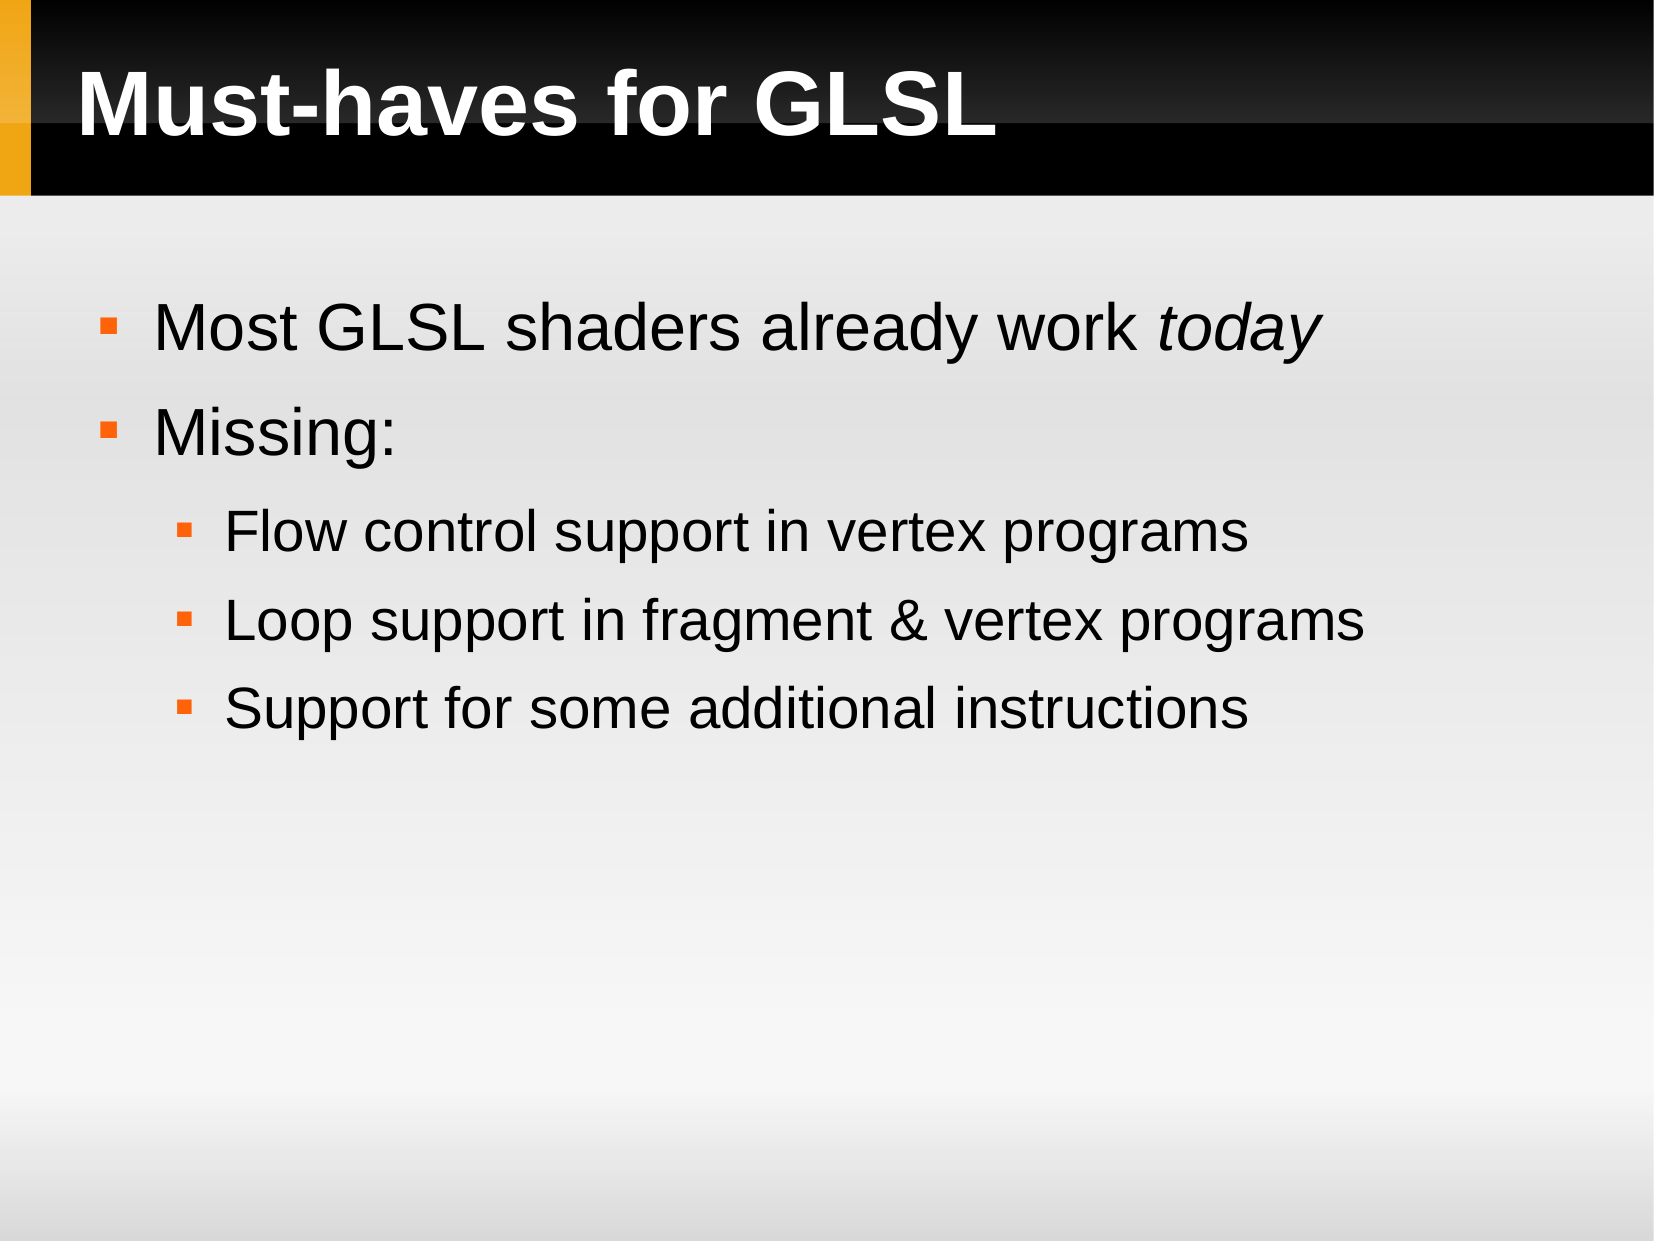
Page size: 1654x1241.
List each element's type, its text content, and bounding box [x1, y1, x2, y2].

picture [0, 0, 1654, 1241]
title Must-haves for GLSL [76, 7, 1565, 200]
list Most GLSL shaders already work today Missing: Flow control support in vertex programs Loop support in fragment & vertex programs Support for some additional instructions [82, 290, 1571, 1094]
